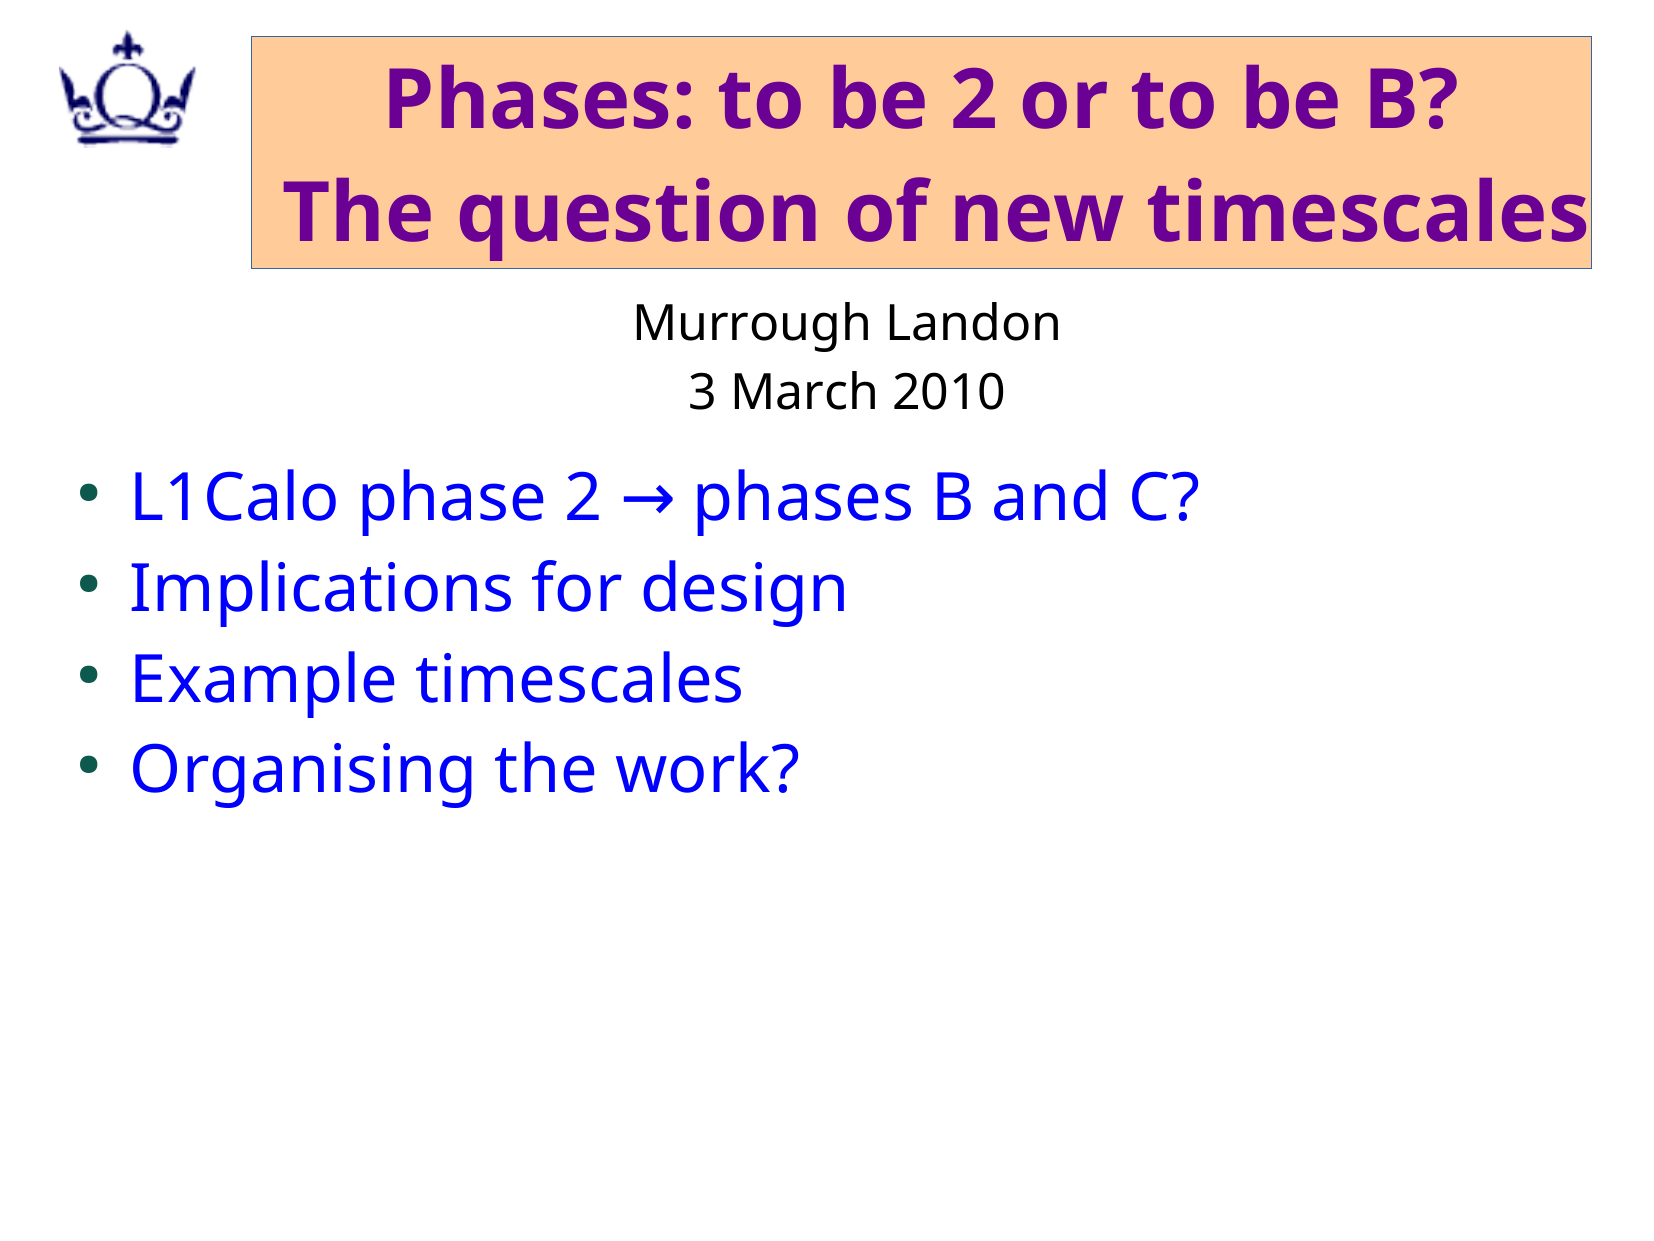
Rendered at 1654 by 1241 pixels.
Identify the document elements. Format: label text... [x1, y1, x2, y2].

picture [59, 29, 200, 148]
title Phases: to be 2 or to be B? The question of new timescales [251, 36, 1592, 269]
text_box Murrough Landon 3 March 2010 [476, 287, 1219, 427]
list L1Calo phase 2 → phases B and C? Implications for design Example timescales Organising the work? [59, 449, 1595, 1112]
